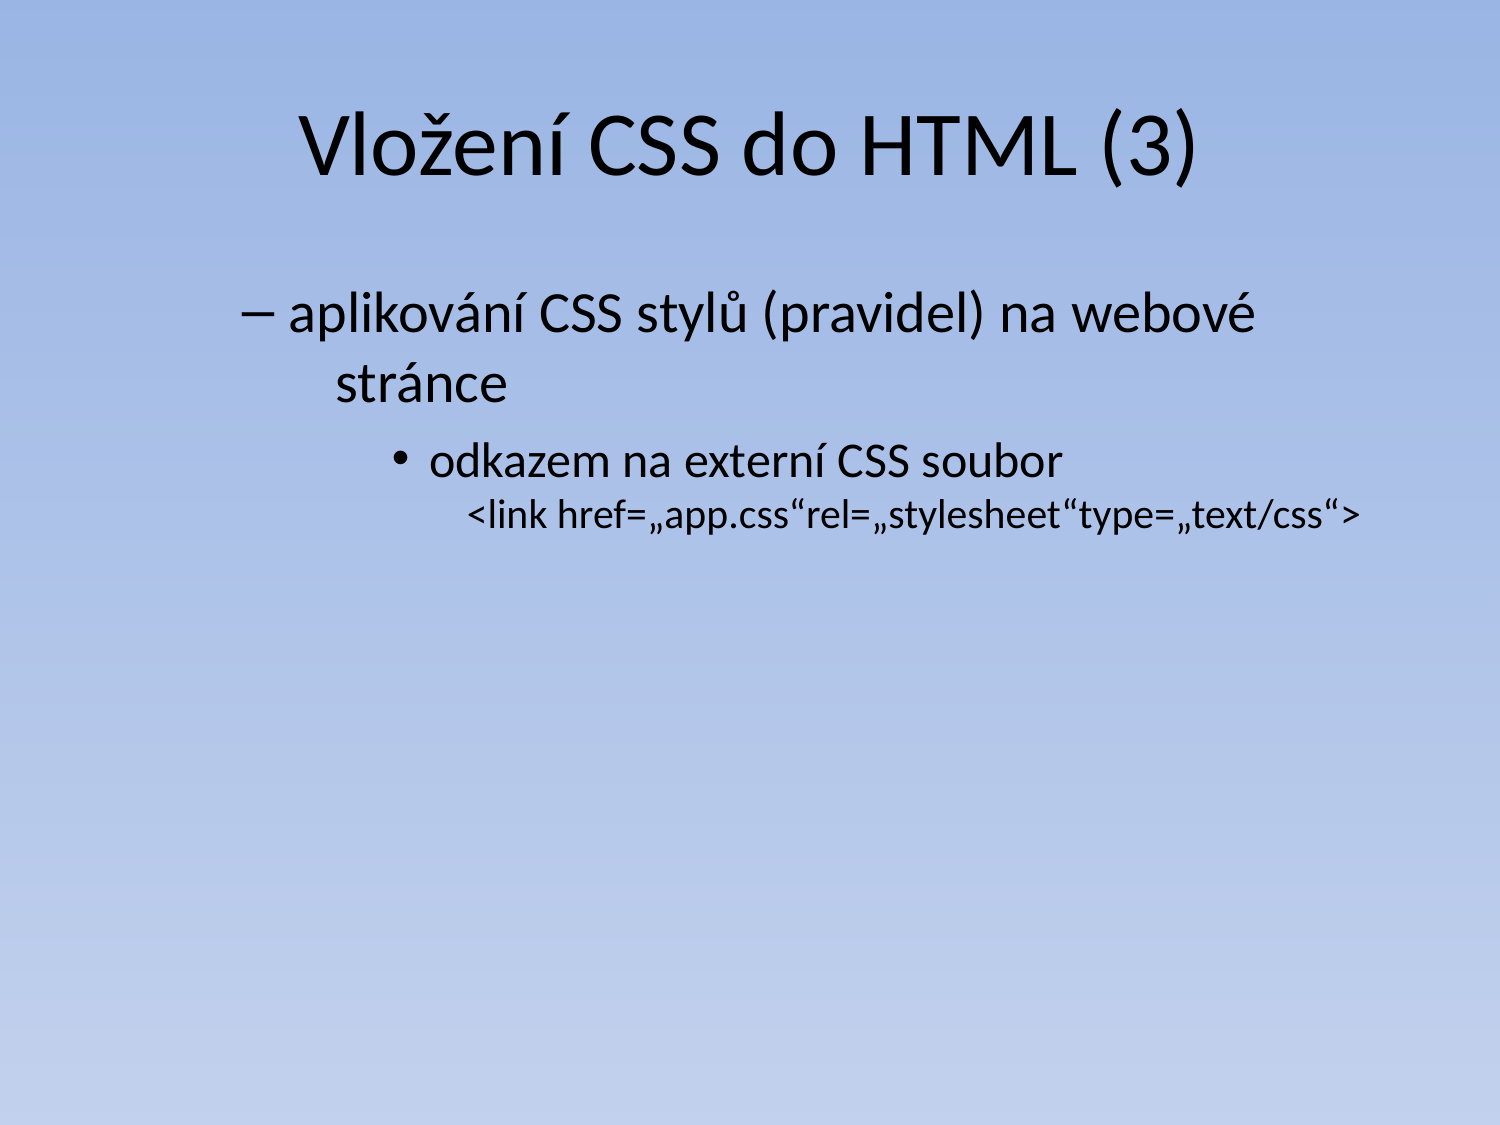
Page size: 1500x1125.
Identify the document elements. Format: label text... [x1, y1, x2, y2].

list aplikování CSS stylů (pravidel) na webové stránce odkazem na externí CSS soubor <link href=„app.css“rel=„stylesheet“type=„text/css“> [76, 267, 1427, 1010]
title Vložení CSS do HTML (3) [75, 45, 1426, 233]
